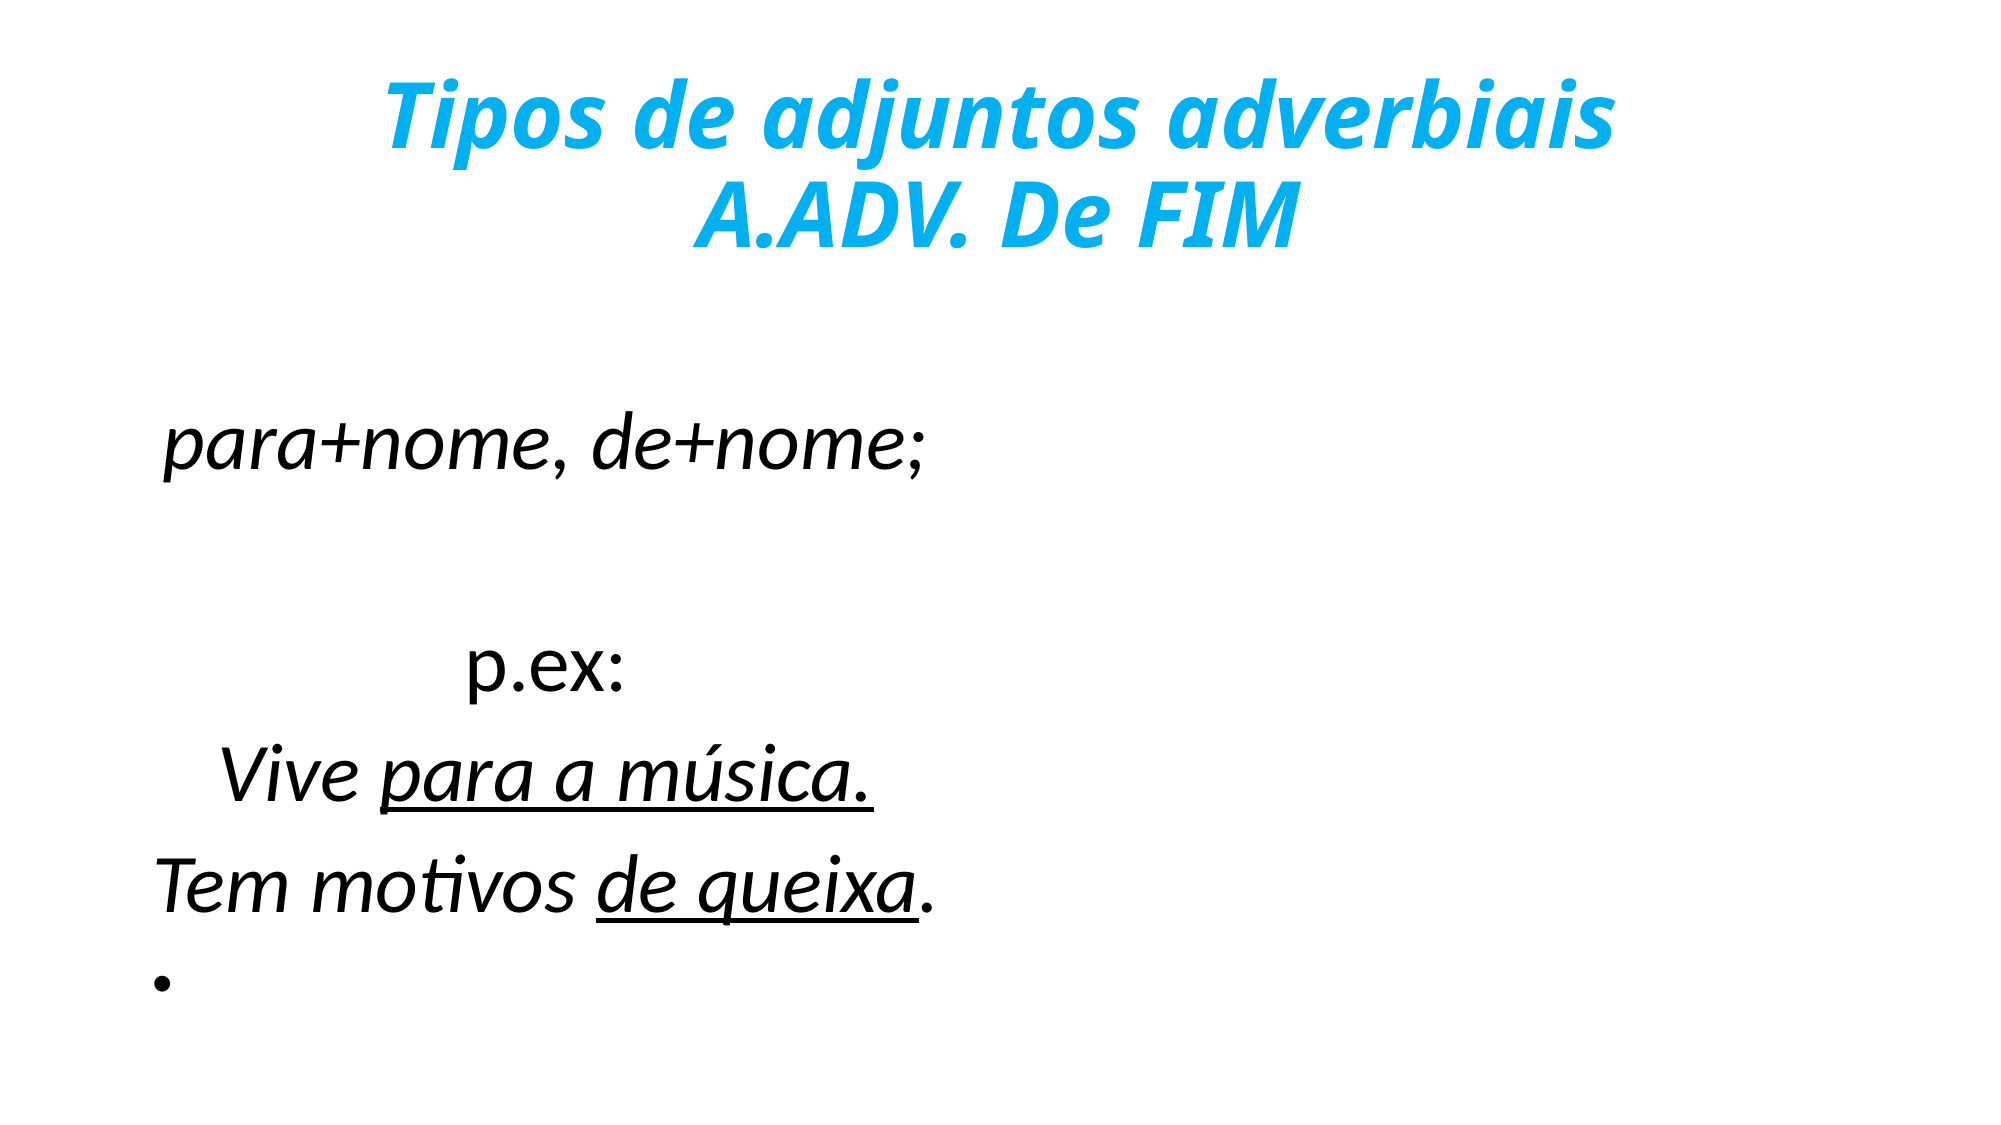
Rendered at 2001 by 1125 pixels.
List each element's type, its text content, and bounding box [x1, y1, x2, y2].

title Tipos de adjuntos adverbiais A.ADV. De FIM [137, 59, 1863, 278]
list para+nome, de+nome; p.ex: Vive para a música. Tem motivos de queixa. [137, 299, 1863, 1014]
